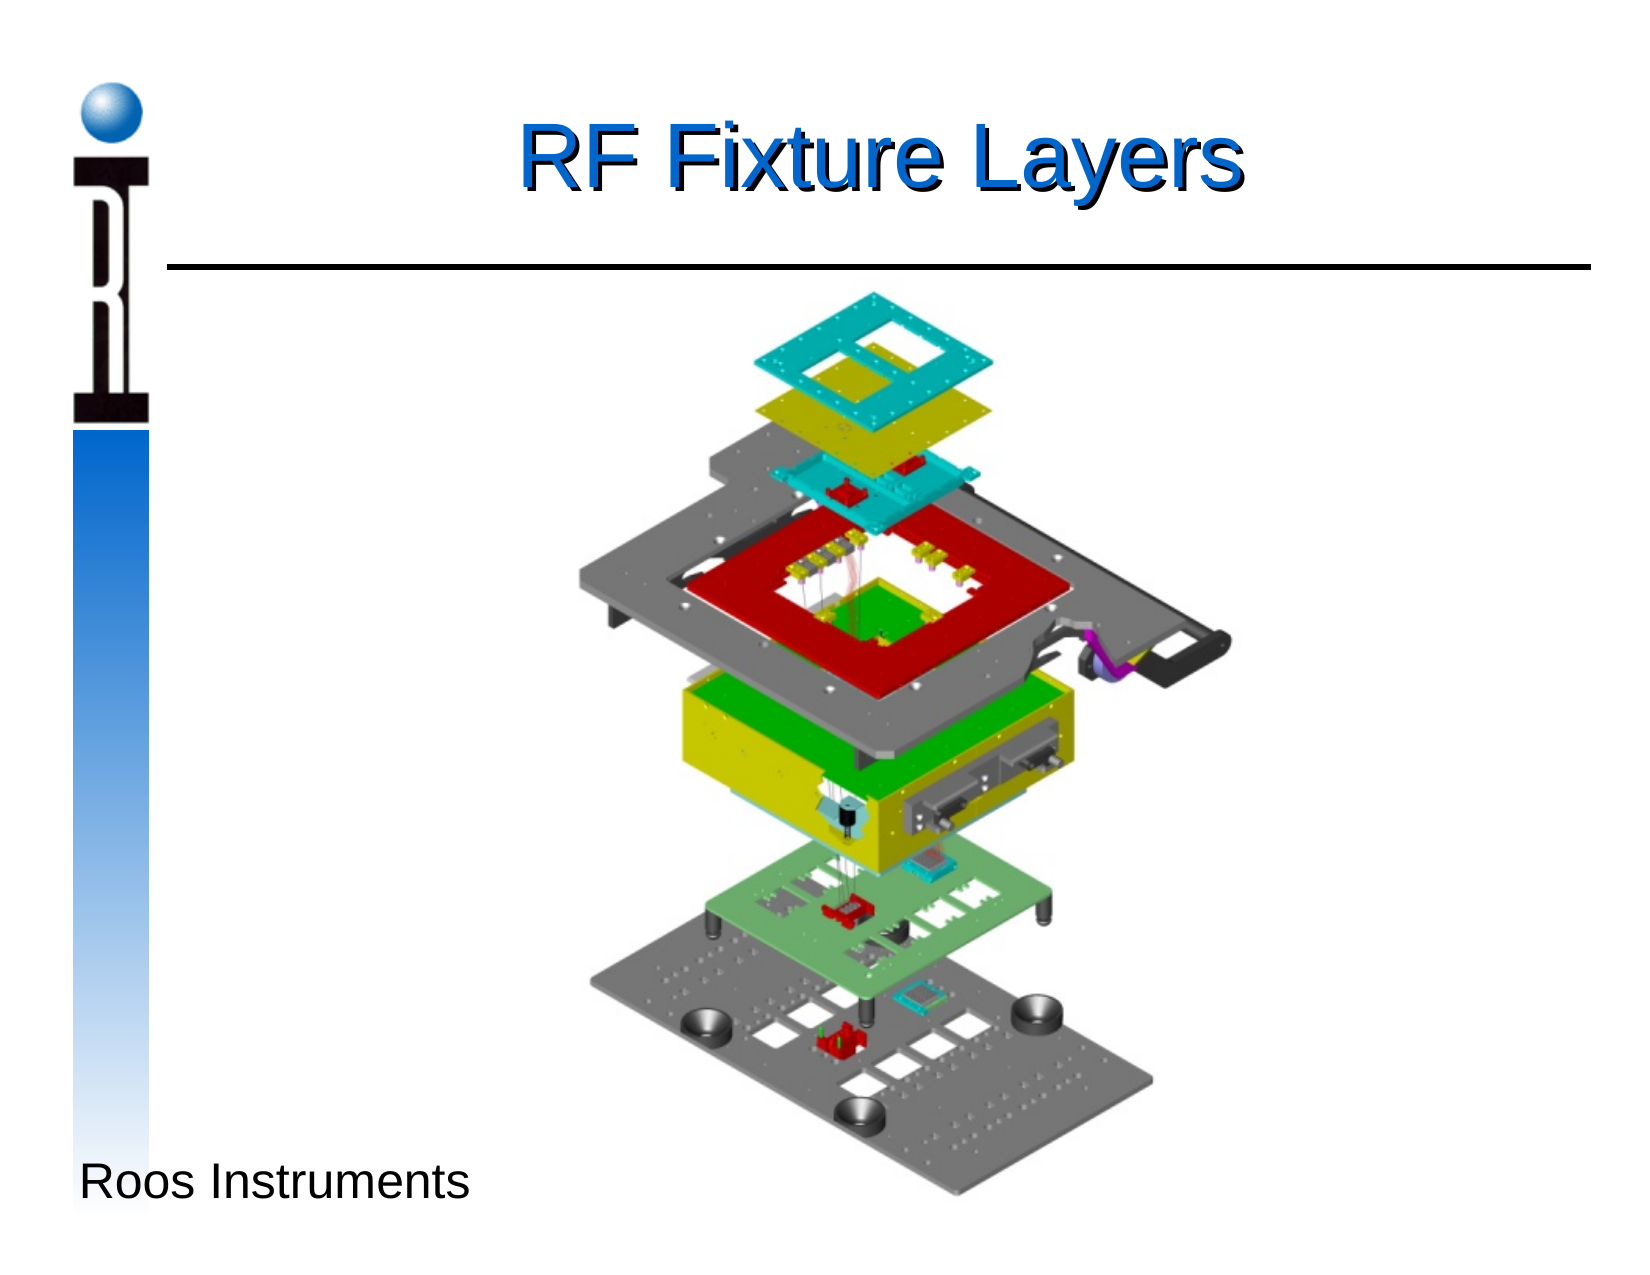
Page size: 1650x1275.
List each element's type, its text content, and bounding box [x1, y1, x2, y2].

title RF Fixture Layers [171, 59, 1591, 253]
picture [69, 78, 154, 430]
picture [504, 278, 1249, 1216]
